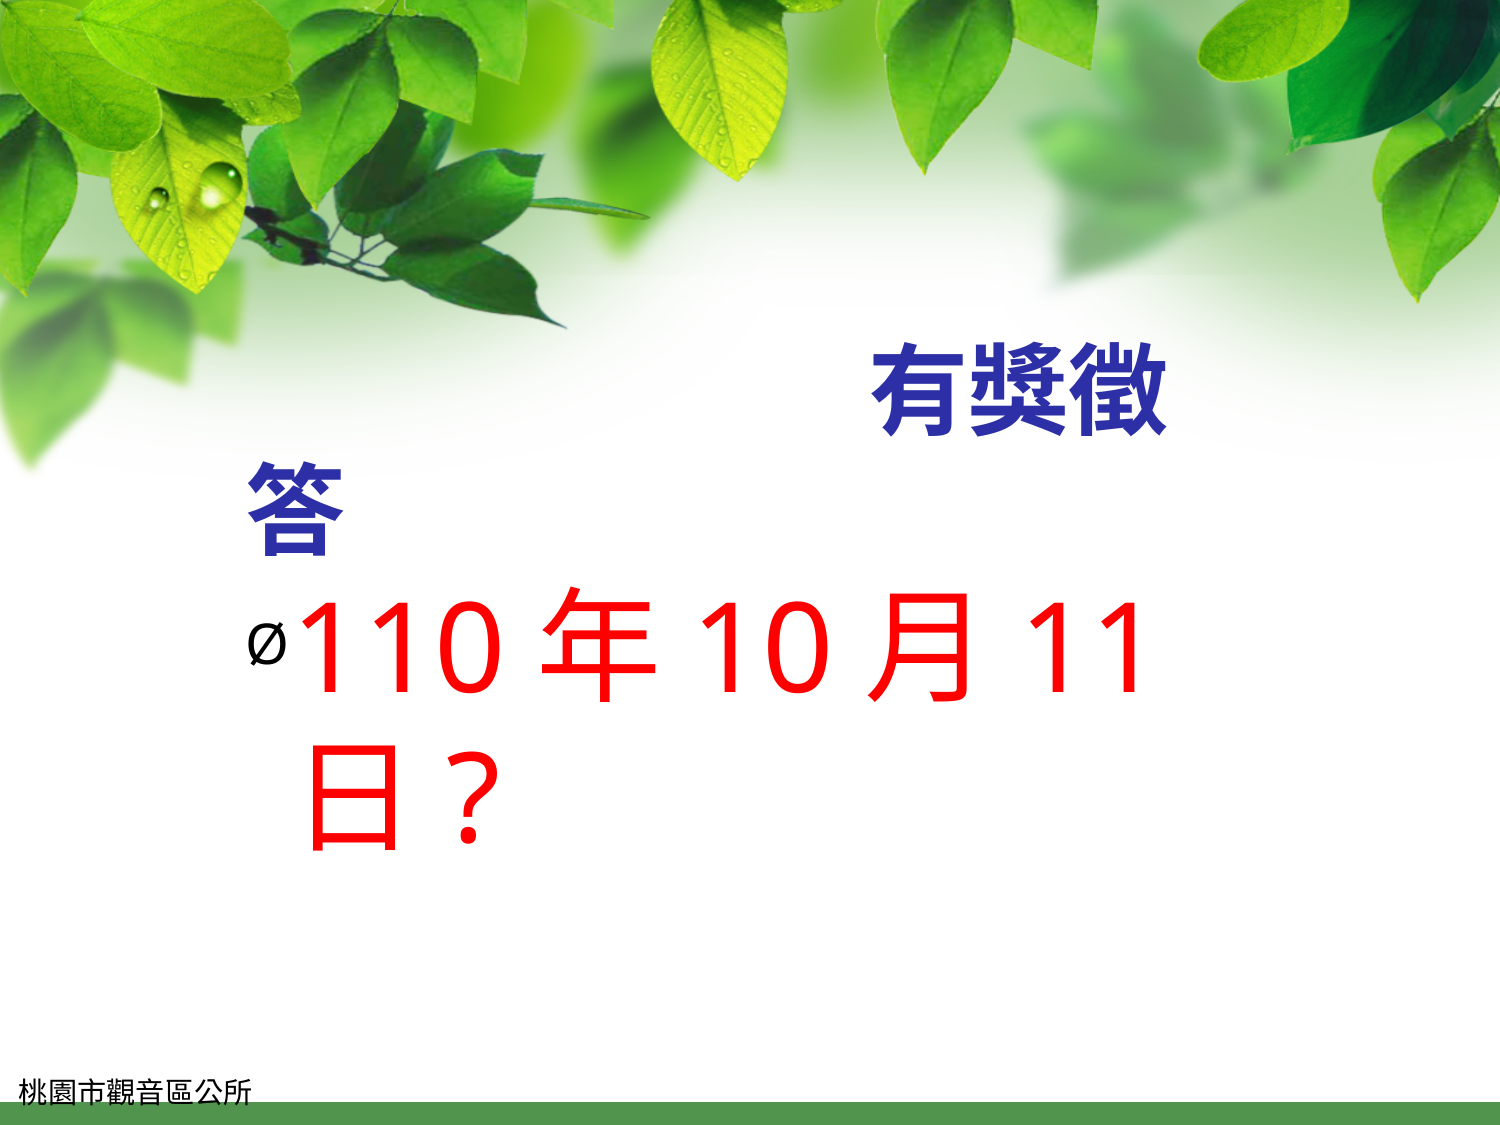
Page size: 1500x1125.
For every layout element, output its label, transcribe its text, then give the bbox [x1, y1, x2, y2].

picture [0, 0, 1500, 488]
text_box 桃園市觀音區公所 [4, 1066, 268, 1117]
text_box 有獎徵答 [230, 320, 1184, 560]
text_box 110年10月11日? [230, 560, 1306, 876]
